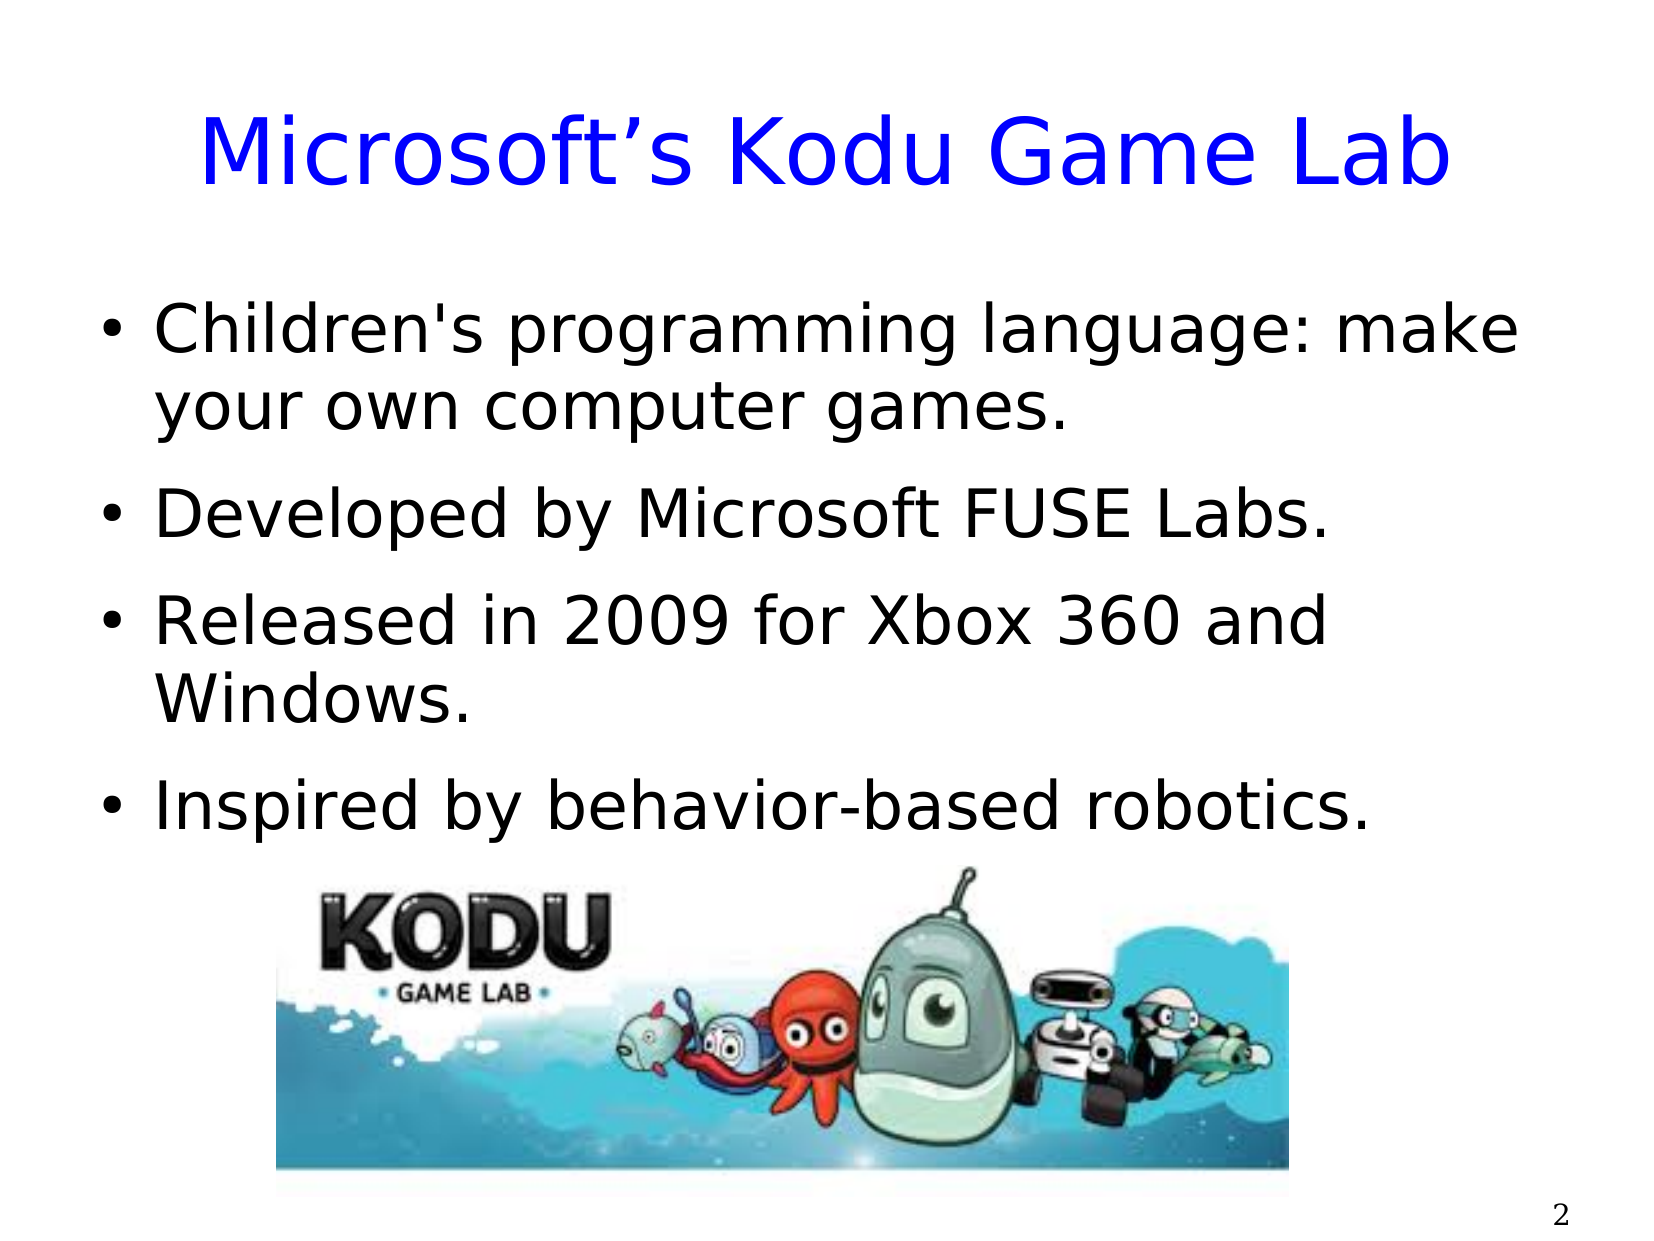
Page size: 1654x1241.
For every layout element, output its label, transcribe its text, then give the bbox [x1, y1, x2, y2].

title Microsoft’s Kodu Game Lab [82, 49, 1571, 257]
list Children's programming language: make your own computer games. Developed by Microsoft FUSE Labs. Released in 2009 for Xbox 360 and Windows. Inspired by behavior-based robotics. [82, 290, 1571, 1109]
picture [276, 865, 1289, 1197]
